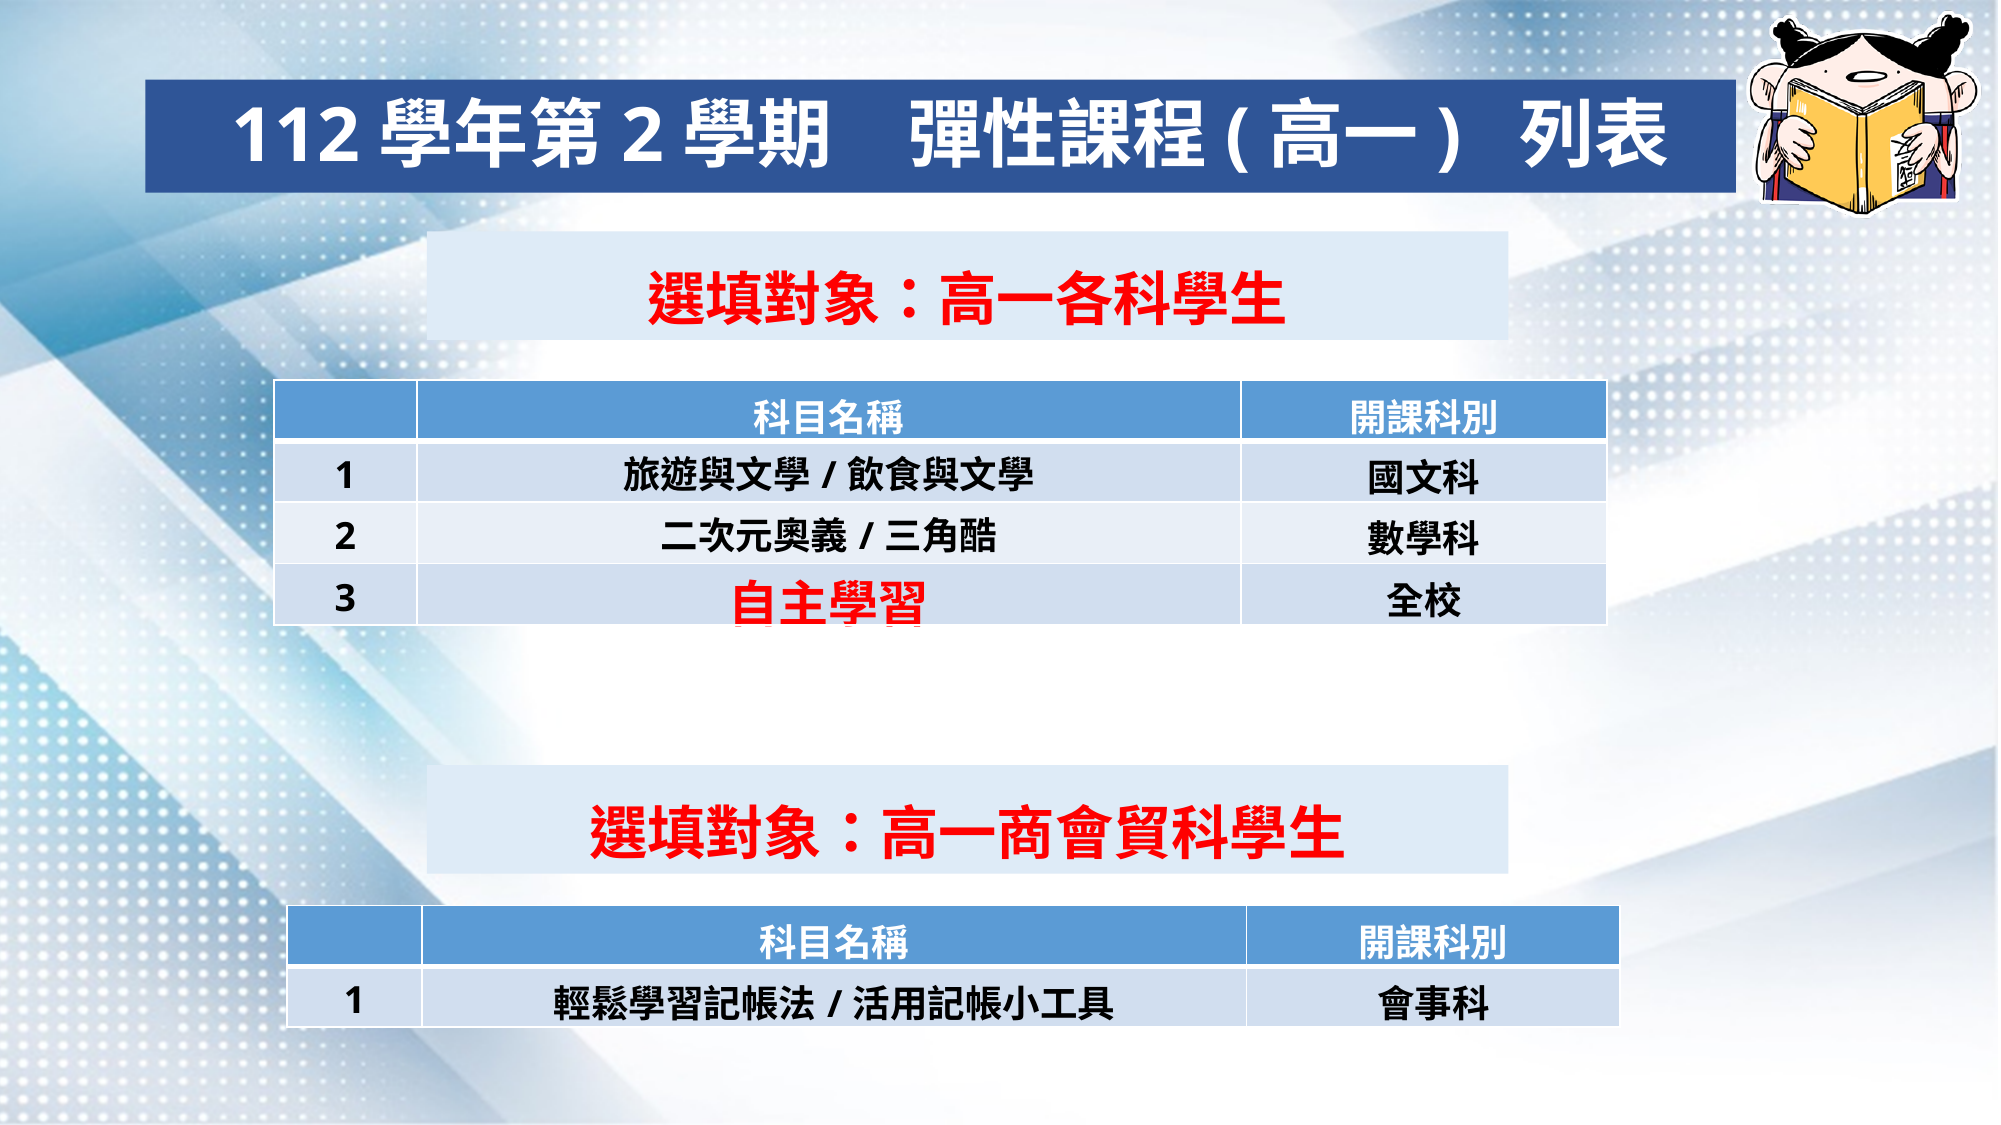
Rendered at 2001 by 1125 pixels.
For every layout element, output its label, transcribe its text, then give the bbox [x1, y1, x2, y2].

table_cell 3 [275, 564, 416, 624]
table_cell 自主學習 [741, 613, 765, 618]
table_header 開課科別 [1242, 381, 1606, 438]
table_header [288, 906, 421, 964]
table_header [275, 381, 416, 438]
table_cell 自主學習 [741, 592, 765, 597]
table_cell 數學科 [1242, 503, 1606, 563]
text_box 選填對象：高一商會貿科學生 [426, 765, 1509, 874]
table_cell 1 [288, 969, 421, 1026]
table_cell 輕鬆學習記帳法/活用記帳小工具 [423, 969, 1246, 1026]
table_header 科目名稱 [418, 381, 1240, 438]
table_cell 旅遊與文學/飲食與文學 [418, 444, 1240, 501]
table_cell 二次元奧義/三角酷 [418, 503, 1240, 563]
table_header 開課科別 [1247, 906, 1619, 964]
table_cell 1 [275, 444, 416, 501]
table_cell 國文科 [1242, 444, 1606, 501]
table_cell 2 [275, 503, 416, 563]
table_cell 會事科 [1247, 969, 1619, 1026]
picture [0, 0, 1998, 1125]
table_cell 自主學習 [741, 602, 765, 608]
text_box 112學年第2學期 彈性課程(高一) 列表 [145, 79, 1727, 193]
table_cell 自主學習 [418, 564, 1240, 624]
table_header 科目名稱 [423, 906, 1246, 964]
table_cell 全校 [1242, 564, 1606, 624]
text_box 選填對象：高一各科學生 [426, 231, 1509, 340]
